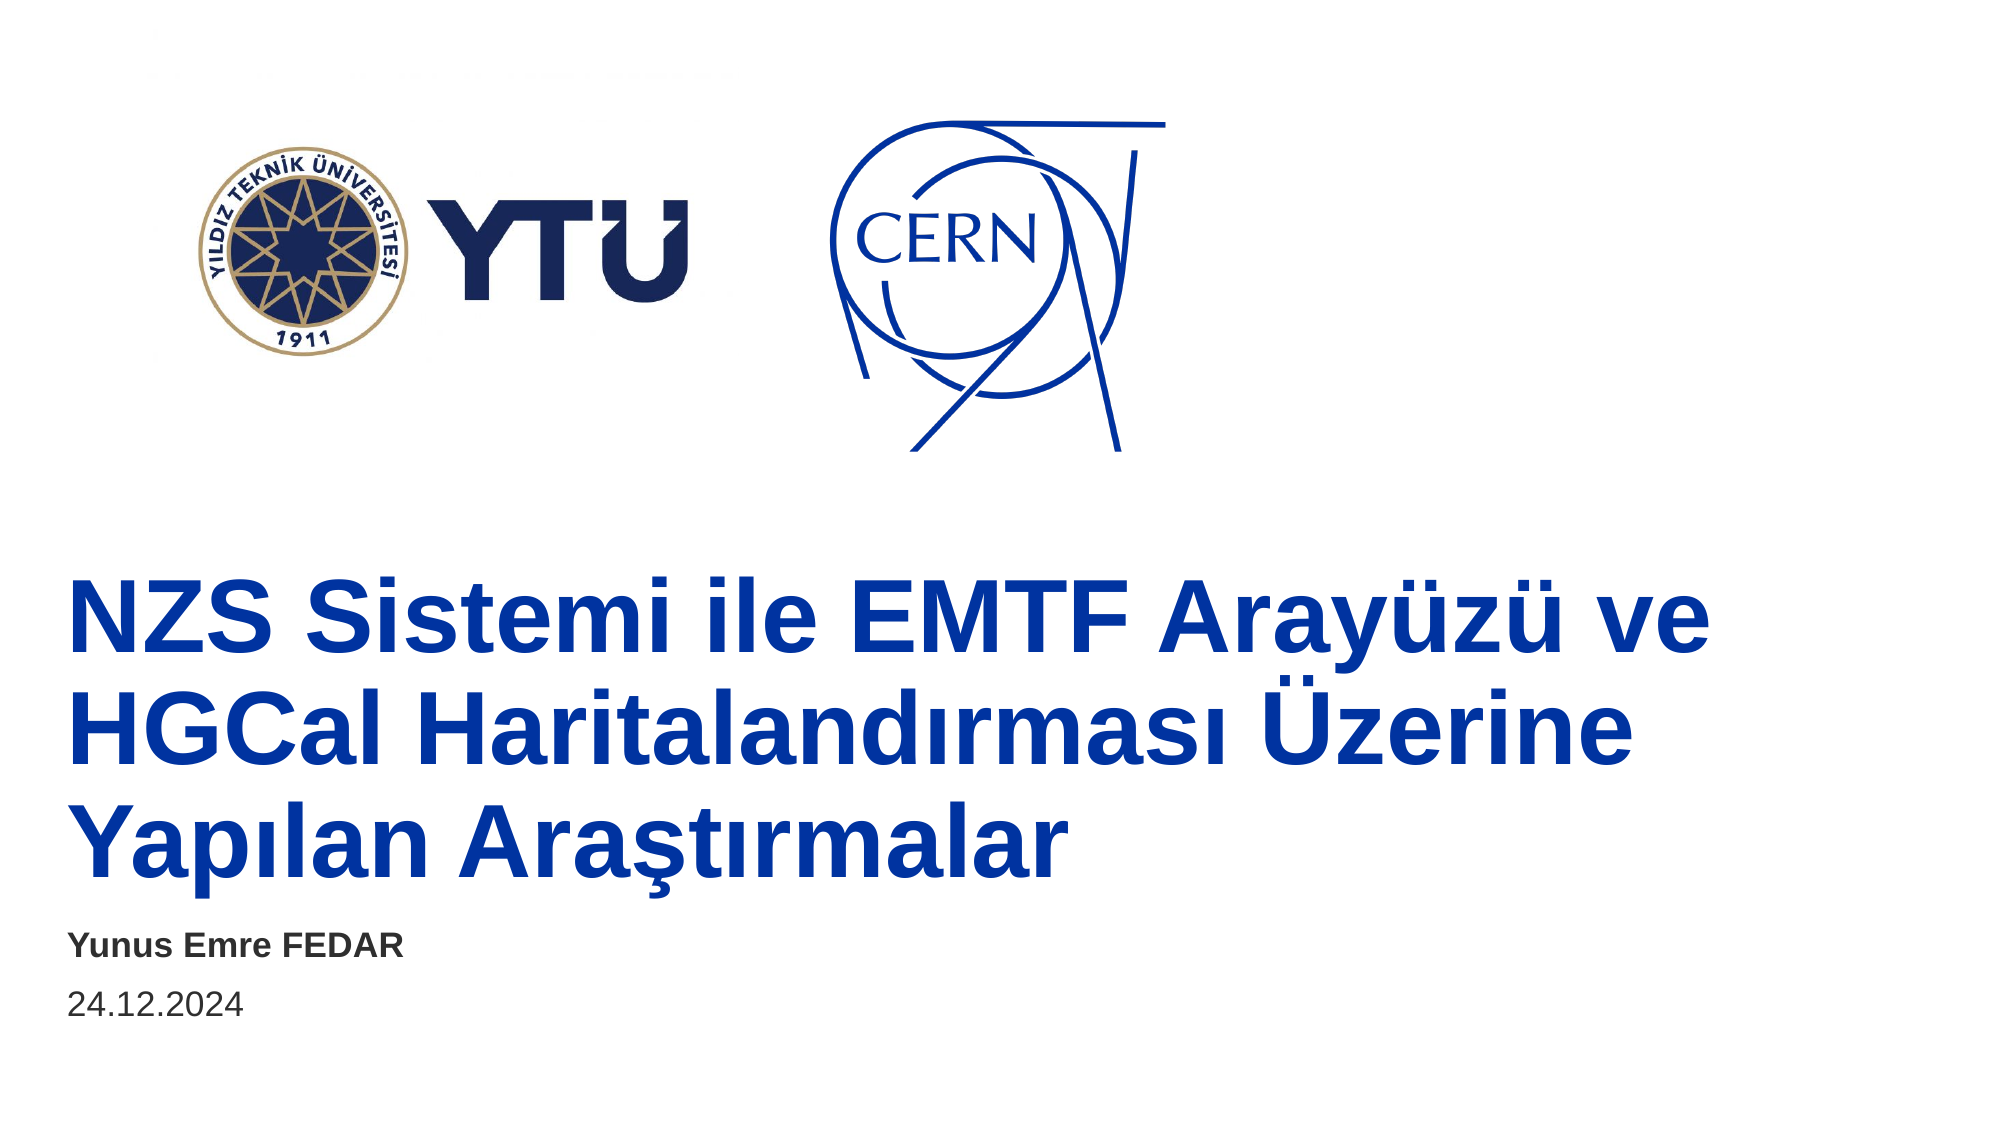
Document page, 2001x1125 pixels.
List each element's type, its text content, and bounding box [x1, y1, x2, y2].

title NZS Sistemi ile EMTF Arayüzü ve HGCal Haritalandırması Üzerine Yapılan Araştırmalar [66, 562, 1933, 916]
subtitle Yunus Emre FEDAR 24.12.2024 [66, 926, 1933, 1059]
picture [147, 29, 739, 473]
picture [828, 117, 1167, 455]
